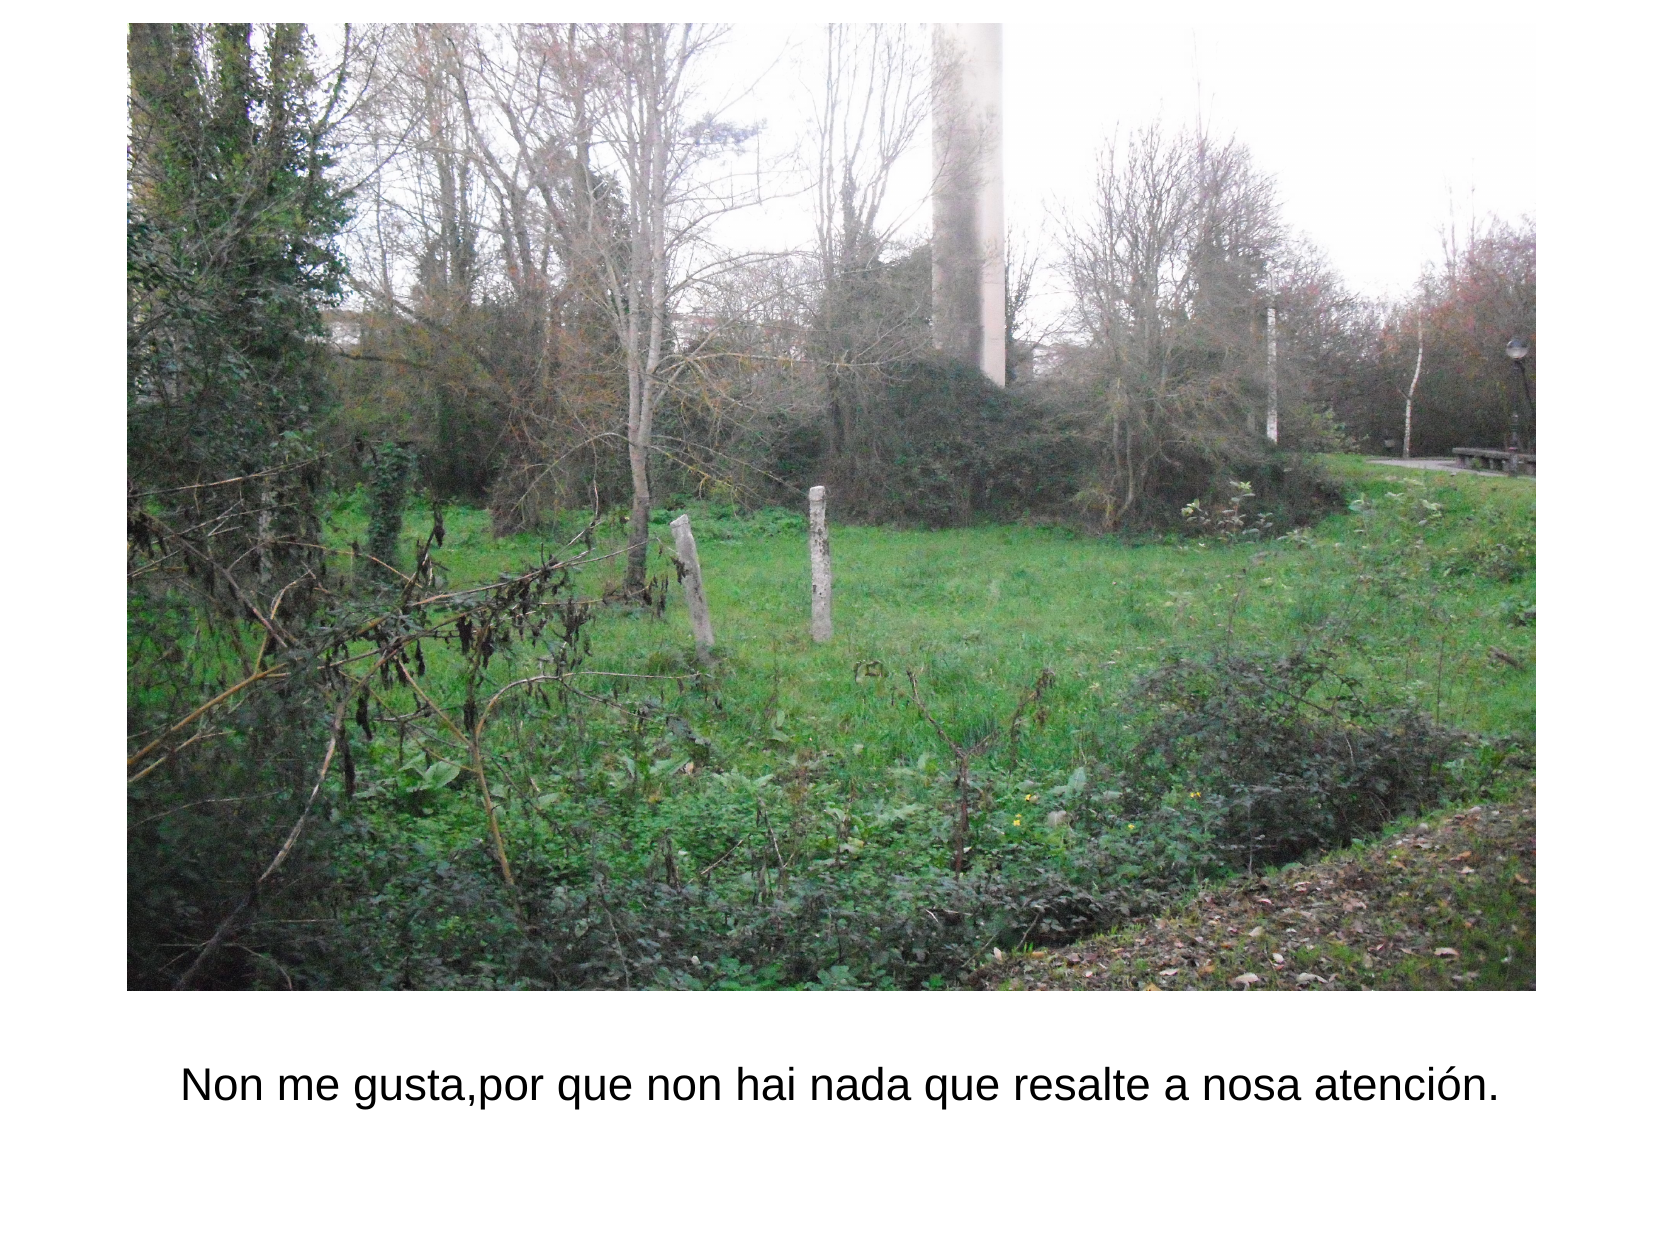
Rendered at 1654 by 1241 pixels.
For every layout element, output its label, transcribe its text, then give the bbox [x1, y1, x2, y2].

text_box Non me gusta,por que non hai nada que resalte a nosa atención. [165, 1051, 1516, 1118]
picture [127, 23, 1536, 991]
